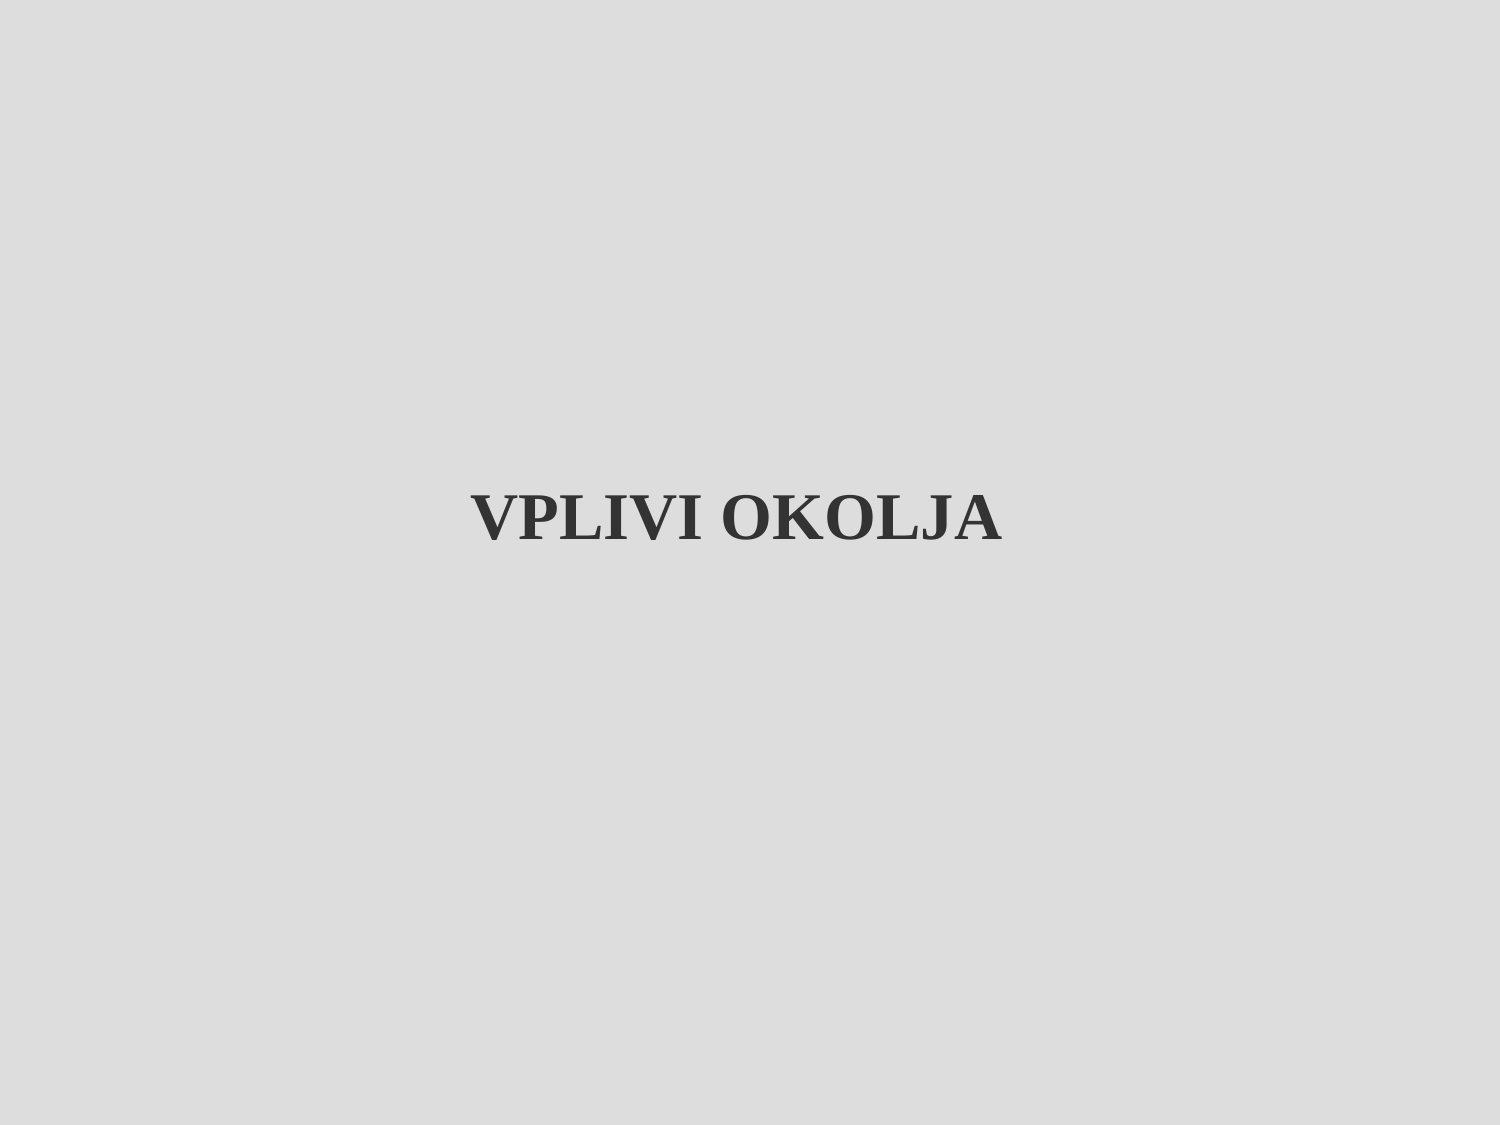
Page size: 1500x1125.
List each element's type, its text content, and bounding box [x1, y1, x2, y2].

text_box VPLIVI OKOLJA [99, 224, 1388, 877]
